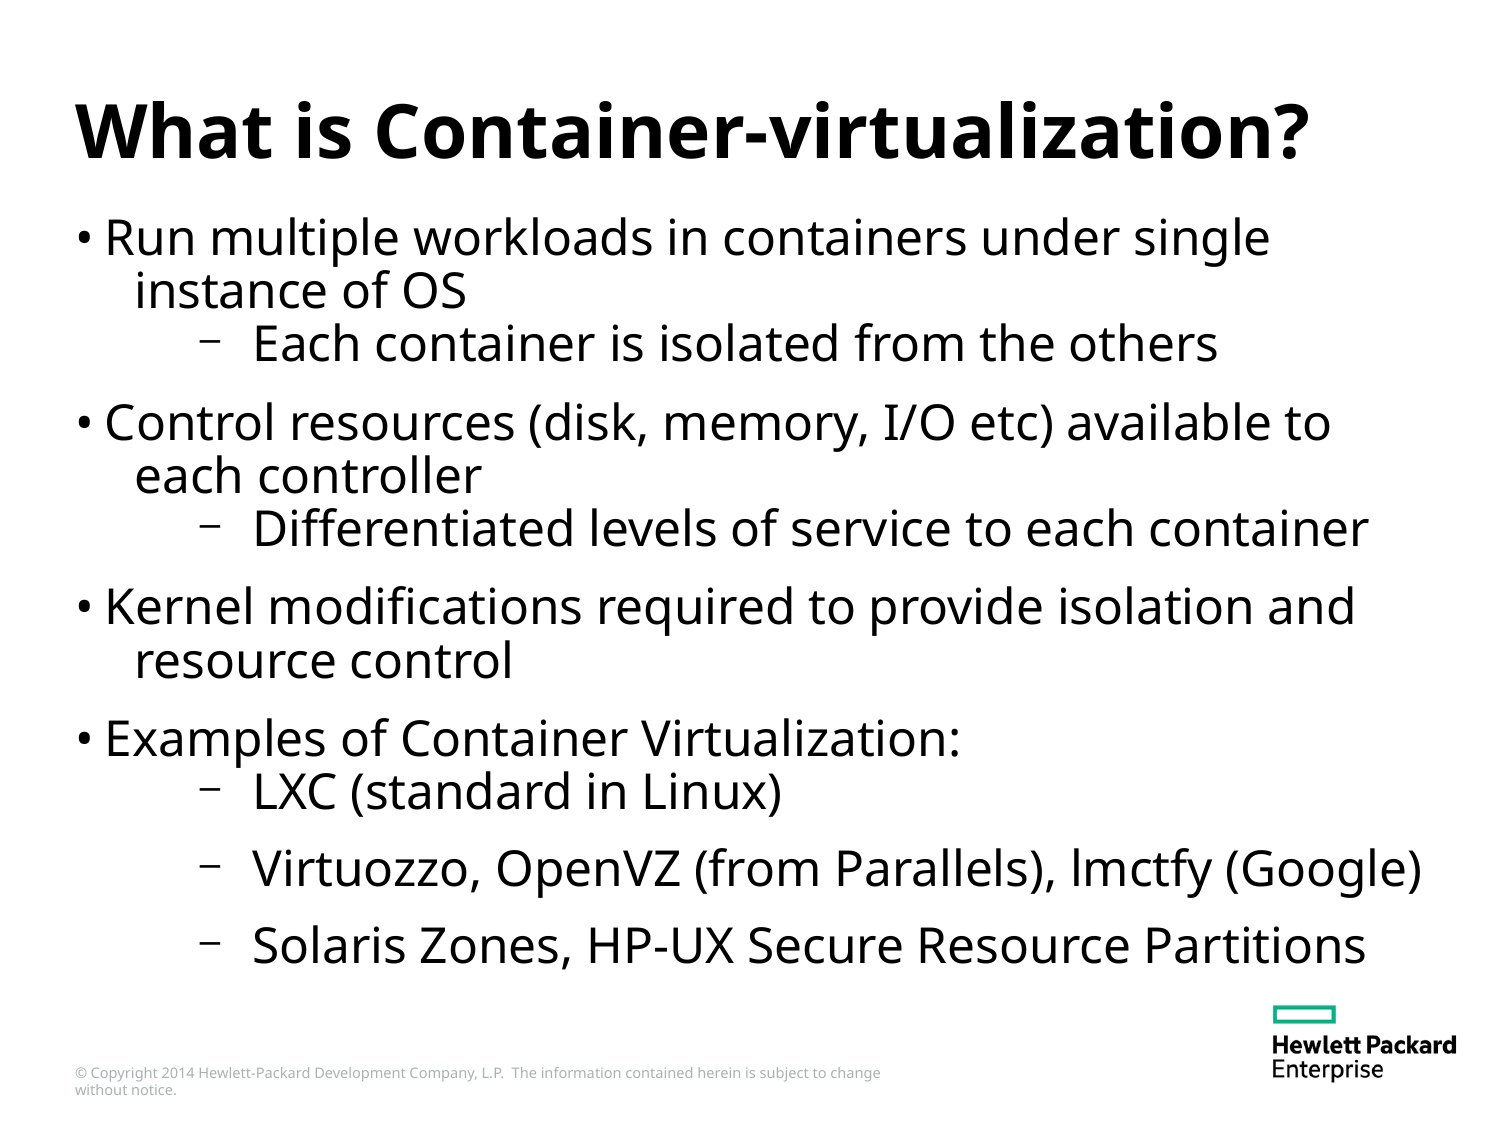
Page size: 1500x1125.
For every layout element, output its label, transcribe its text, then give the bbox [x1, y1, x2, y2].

title What is Container-virtualization? [75, 50, 1426, 176]
picture [1250, 992, 1476, 1099]
list Run multiple workloads in containers under single instance of OS Each container is isolated from the others Control resources (disk, memory, I/O etc) available to each controller Differentiated levels of service to each container Kernel modifications required to provide isolation and resource control Examples of Container Virtualization: LXC (standard in Linux) Virtuozzo, OpenVZ (from Parallels), lmctfy (Google) Solaris Zones, HP-UX Secure Resource Partitions [75, 212, 1426, 1000]
